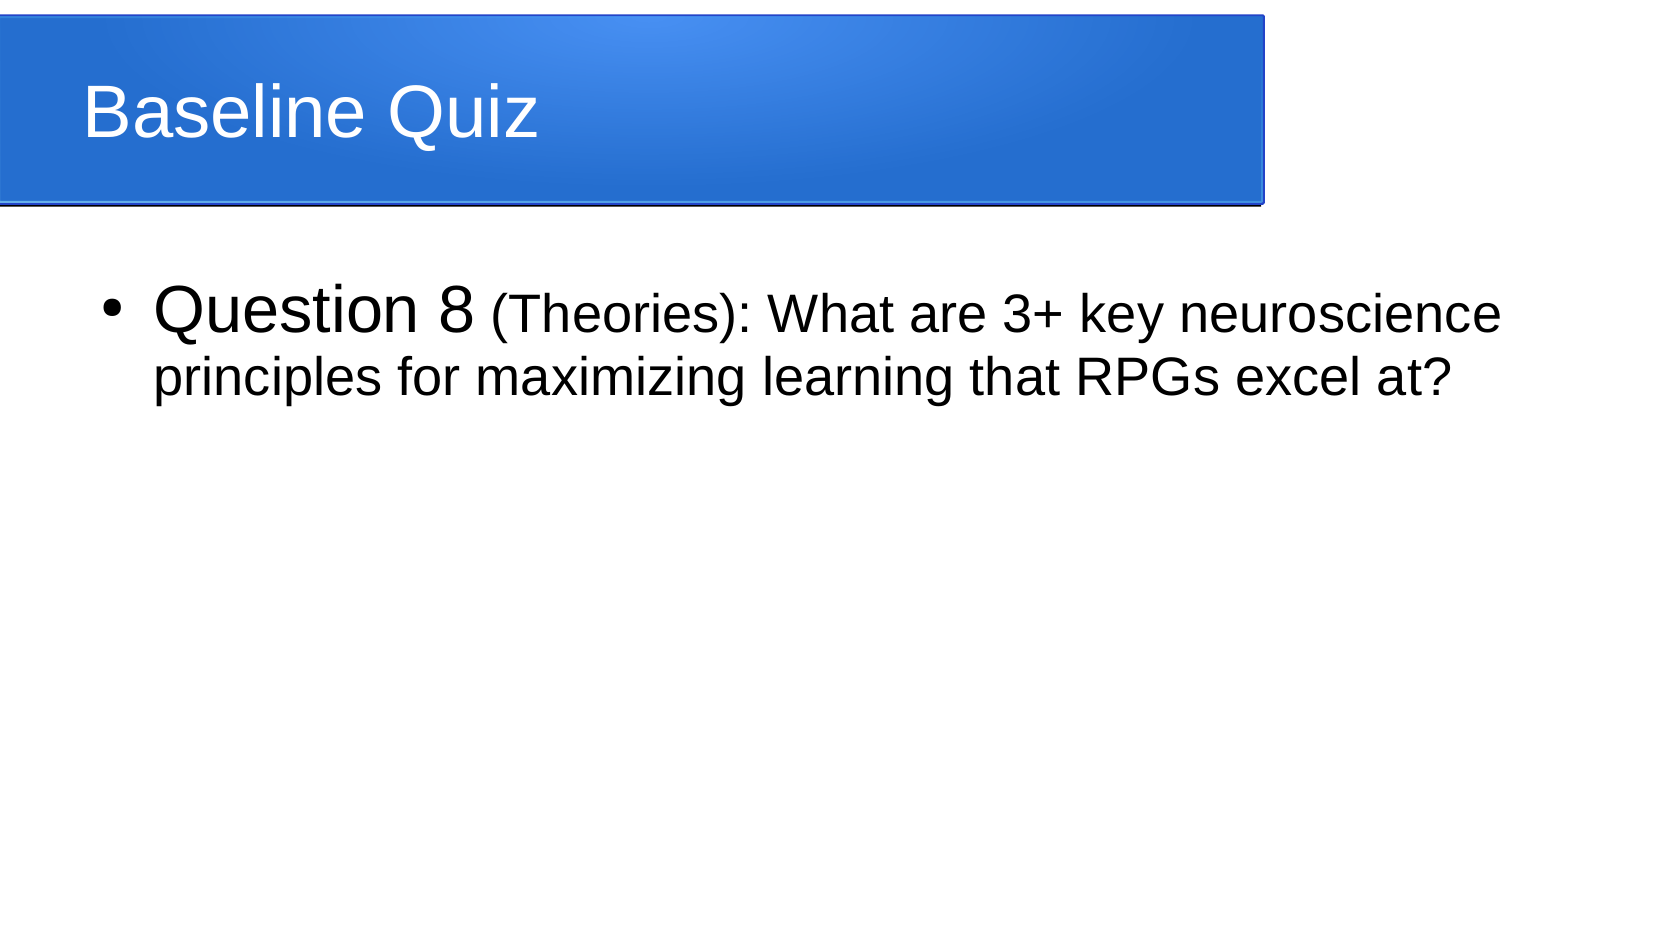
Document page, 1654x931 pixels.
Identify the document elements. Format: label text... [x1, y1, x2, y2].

list Question 8 (Theories): What are 3+ key neuroscience principles for maximizing learning that RPGs excel at? [82, 271, 1571, 851]
title Baseline Quiz [82, 35, 1235, 189]
